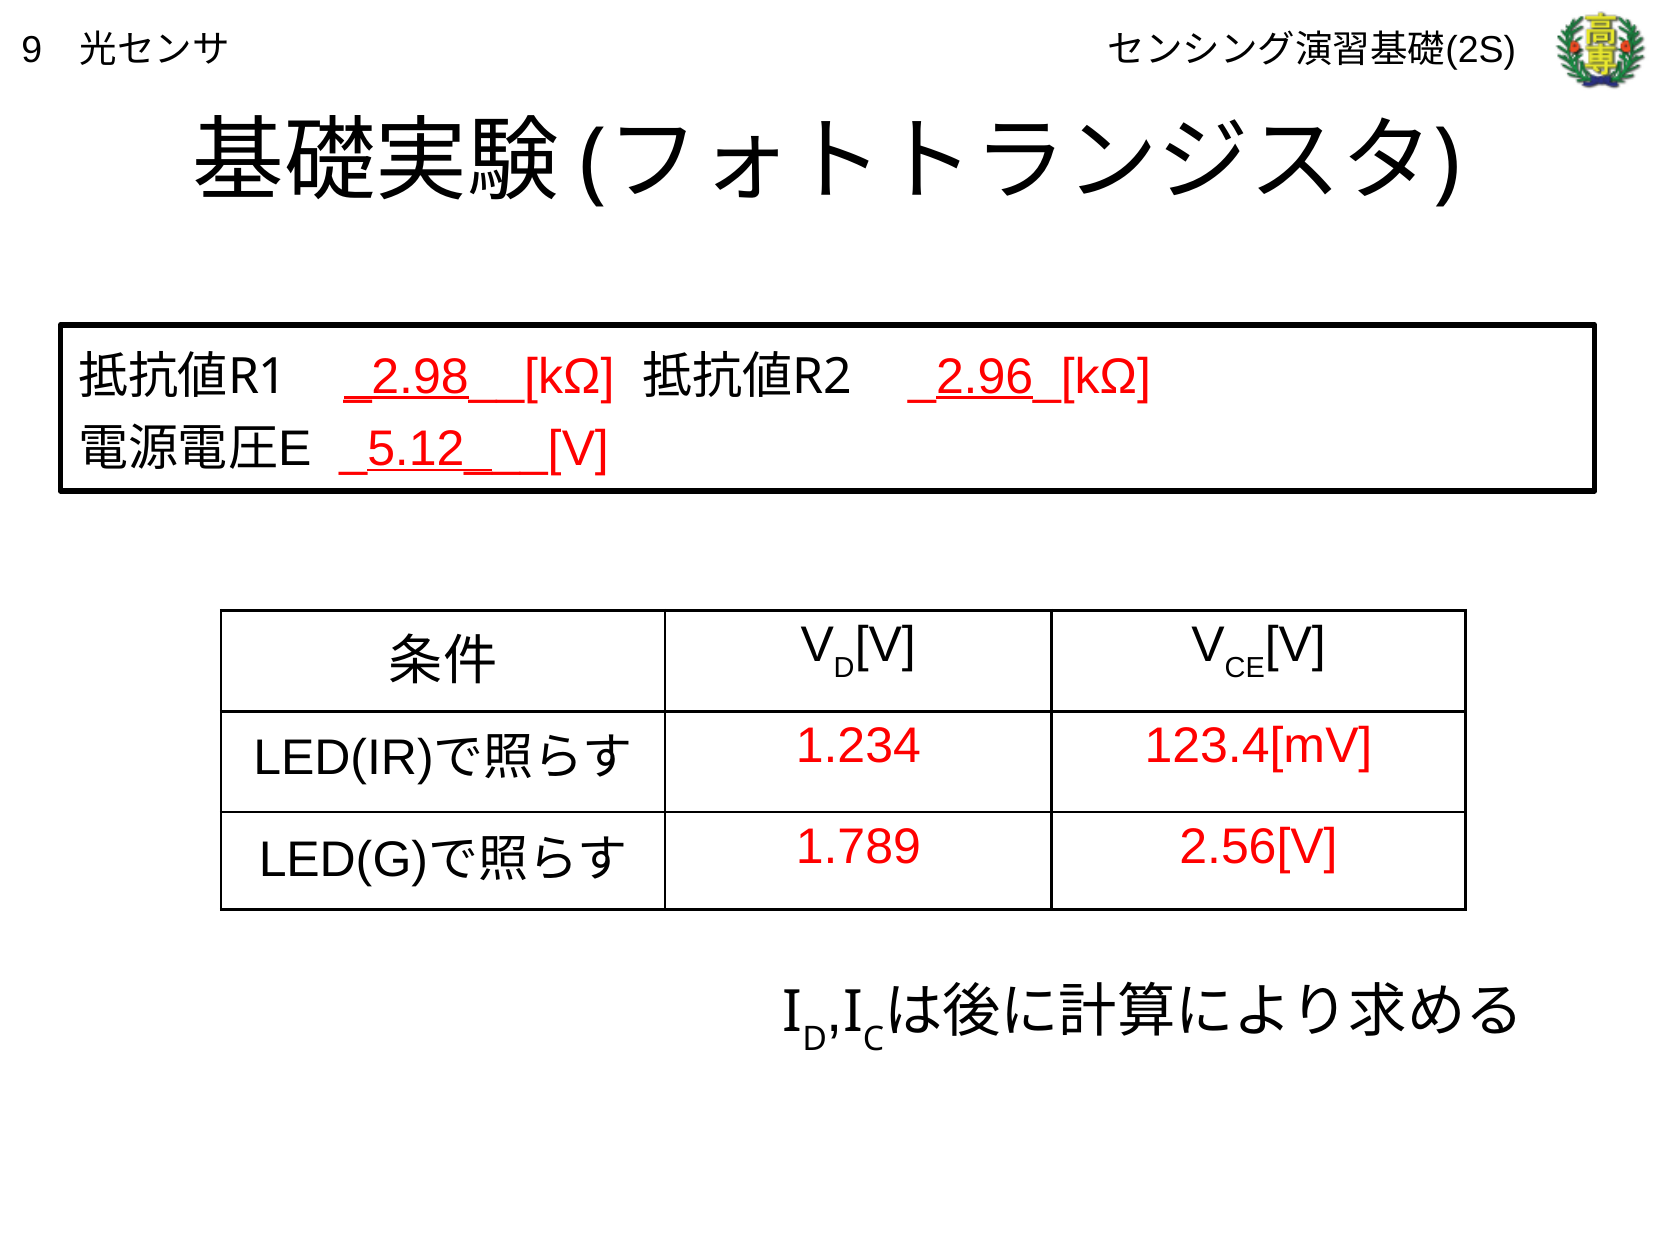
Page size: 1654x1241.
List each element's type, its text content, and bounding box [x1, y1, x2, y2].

table_cell LED(G)で照らす [222, 813, 664, 908]
table_header VD[V] [666, 612, 1050, 710]
table_cell 123.4[mV] [1053, 713, 1464, 811]
text_box ID,ICは後に計算により求める [767, 956, 1548, 1057]
text_box 9 光センサ [6, 11, 923, 75]
table_header VCE[V] [1053, 612, 1464, 710]
table_cell LED(IR)で照らす [222, 713, 664, 811]
table_cell 1.234 [666, 713, 1050, 811]
table_cell 2.56[V] [1053, 813, 1464, 908]
table_header 条件 [222, 612, 664, 710]
table_cell 1.789 [666, 813, 1050, 908]
picture [1553, 2, 1650, 99]
title 基礎実験 (フォトトランジスタ) [82, 49, 1571, 257]
text_box 抵抗値R1 _2.98__[kΩ] 抵抗値R2 _2.96_[kΩ] 電源電圧E _5.12___[V] [60, 324, 1595, 485]
text_box センシング演習基礎(2S) [1077, 11, 1531, 75]
